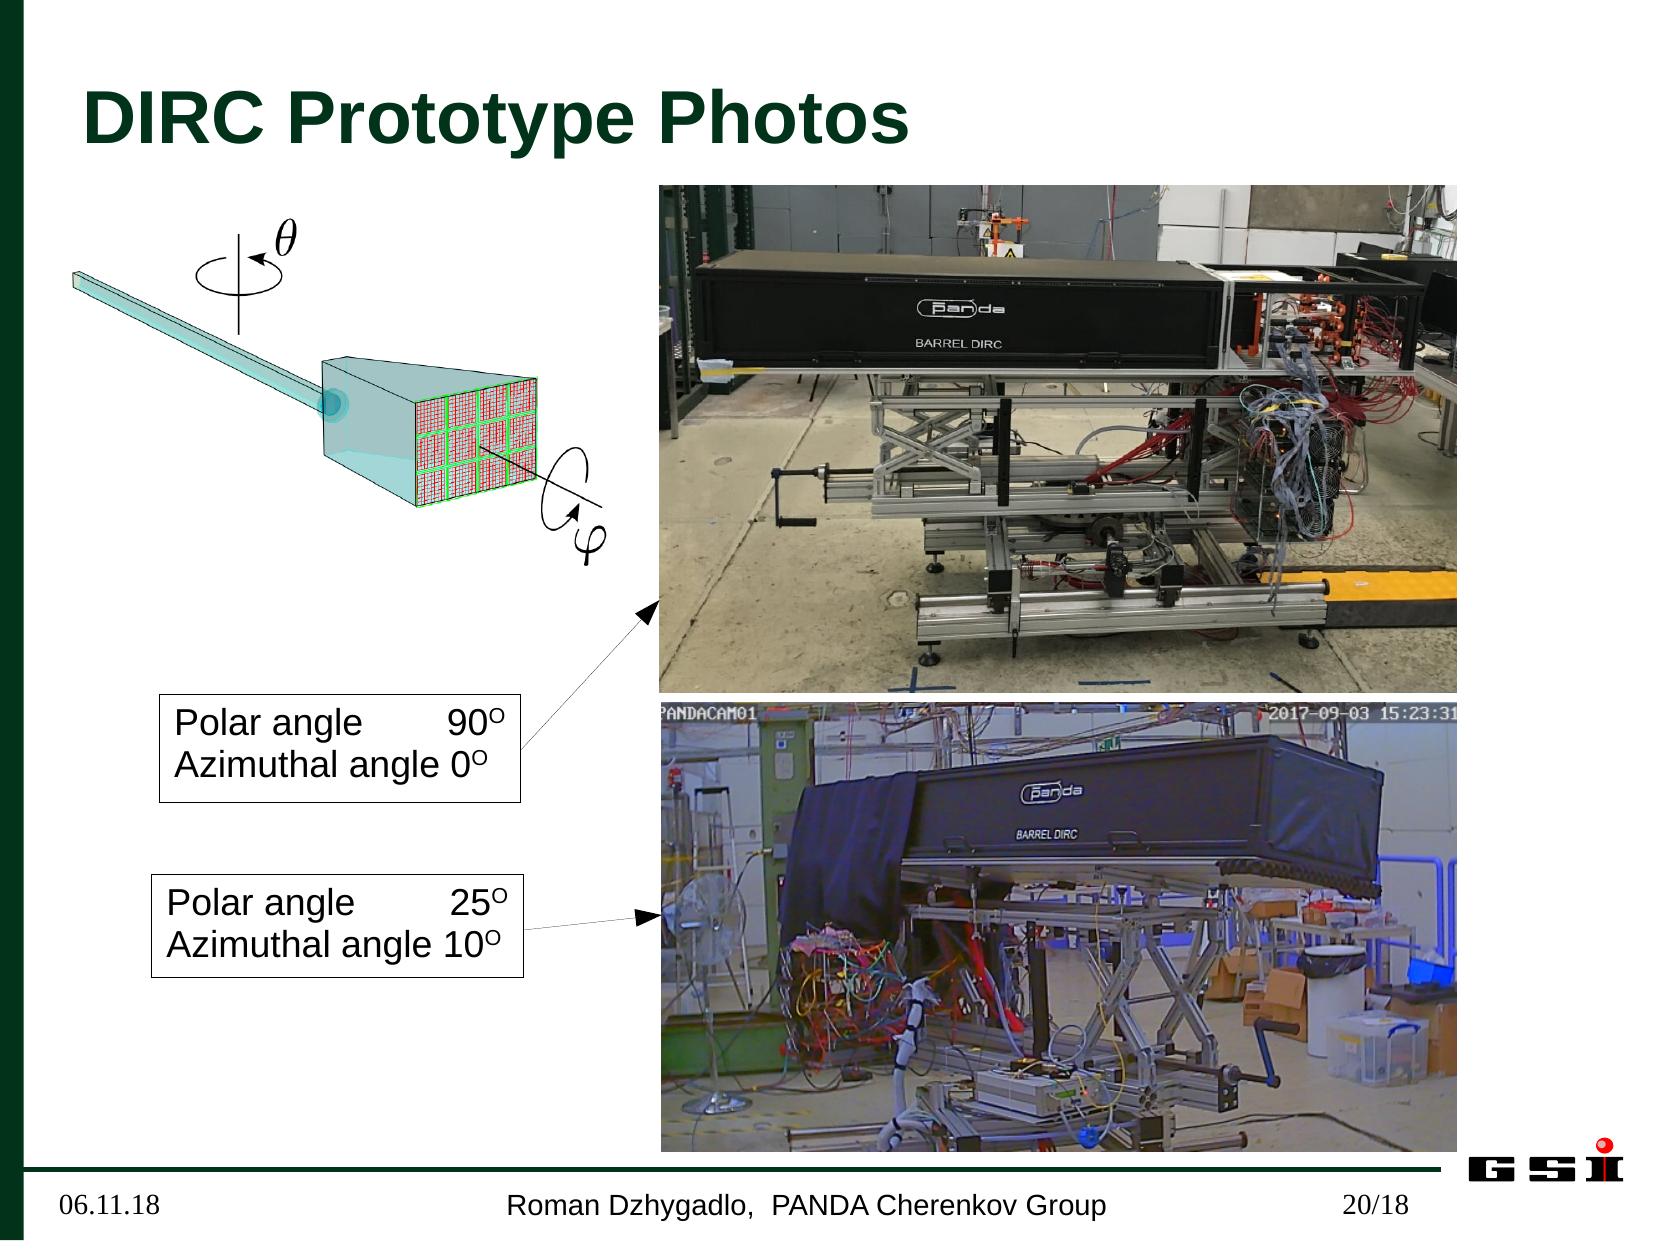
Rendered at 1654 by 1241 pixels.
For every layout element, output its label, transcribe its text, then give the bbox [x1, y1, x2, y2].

picture [60, 185, 1457, 693]
text_box Polar angle 90O Azimuthal angle 0O [159, 694, 521, 803]
title DIRC Prototype Photos [82, 13, 1595, 222]
text_box Polar angle 25O Azimuthal angle 10O [151, 874, 524, 978]
picture [661, 702, 1457, 1152]
picture [1464, 1132, 1626, 1193]
